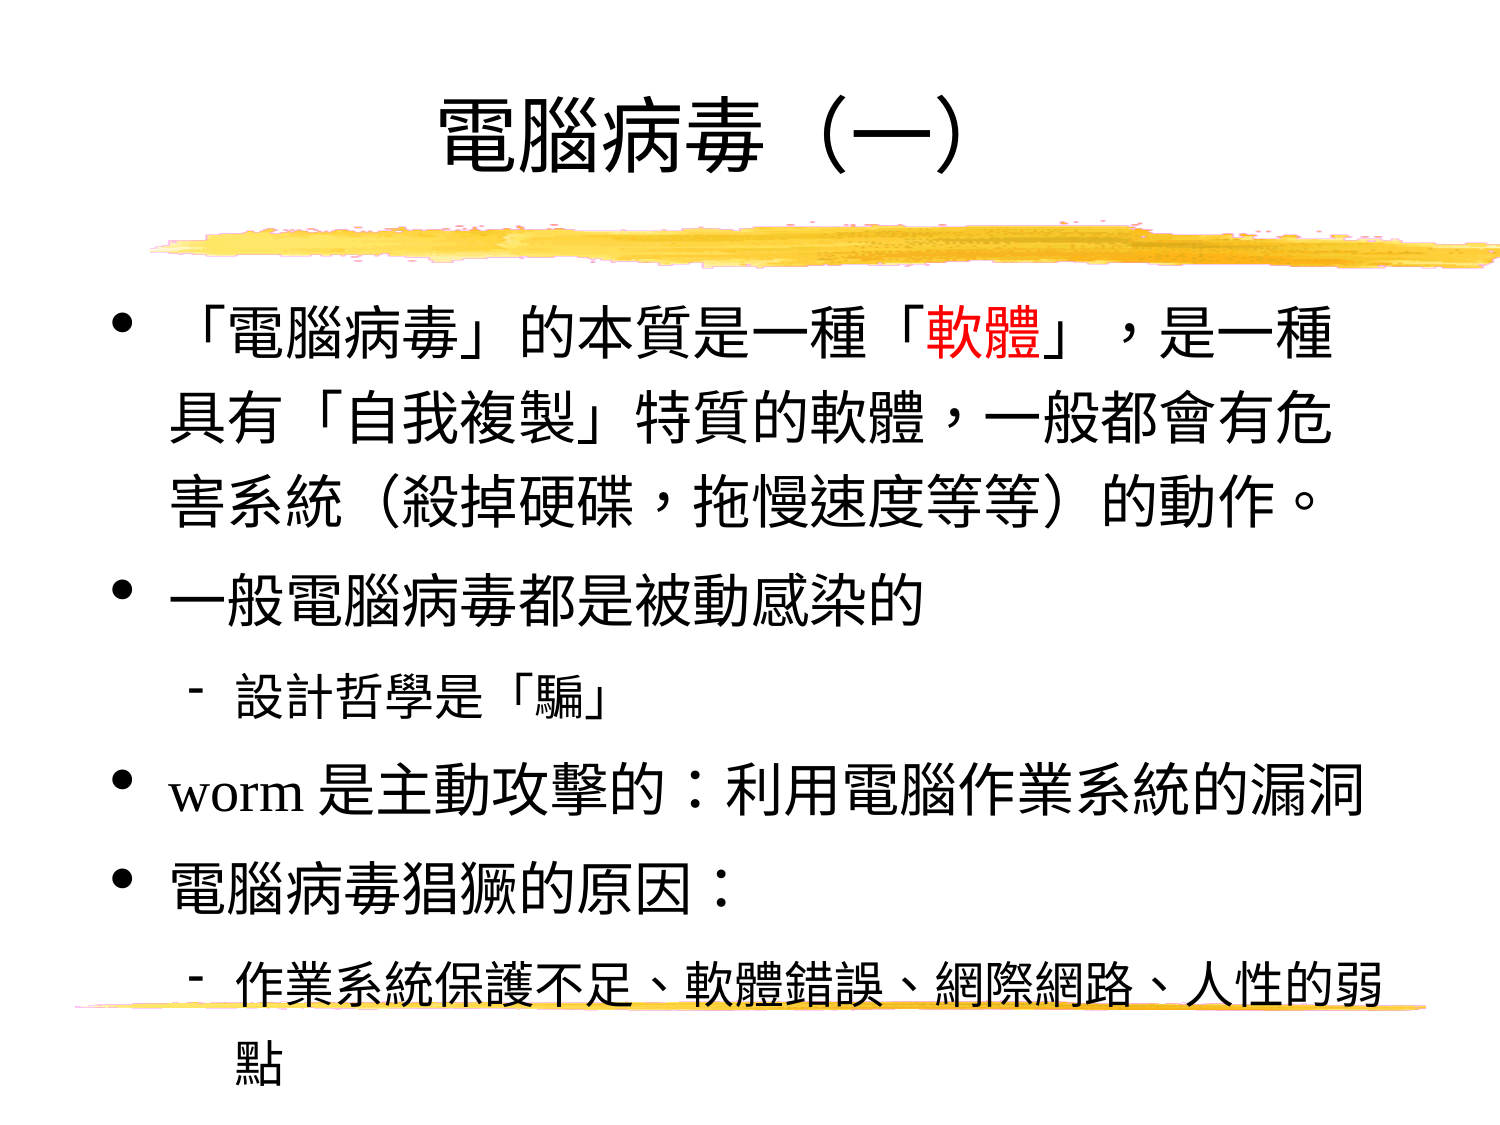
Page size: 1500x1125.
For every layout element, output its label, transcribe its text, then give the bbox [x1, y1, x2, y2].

picture [150, 215, 1500, 279]
title 電腦病毒（一） [66, 30, 1342, 231]
picture [75, 999, 1426, 1013]
list 「電腦病毒」的本質是一種「軟體」，是一種具有「自我複製」特質的軟體，一般都會有危害系統（殺掉硬碟，拖慢速度等等）的動作。 一般電腦病毒都是被動感染的 設計哲學是「騙」 worm是主動攻擊的：利用電腦作業系統的漏洞 電腦病毒猖獗的原因： 作業系統保護不足、軟體錯誤、網際網路、人性的弱點 [112, 287, 1388, 969]
